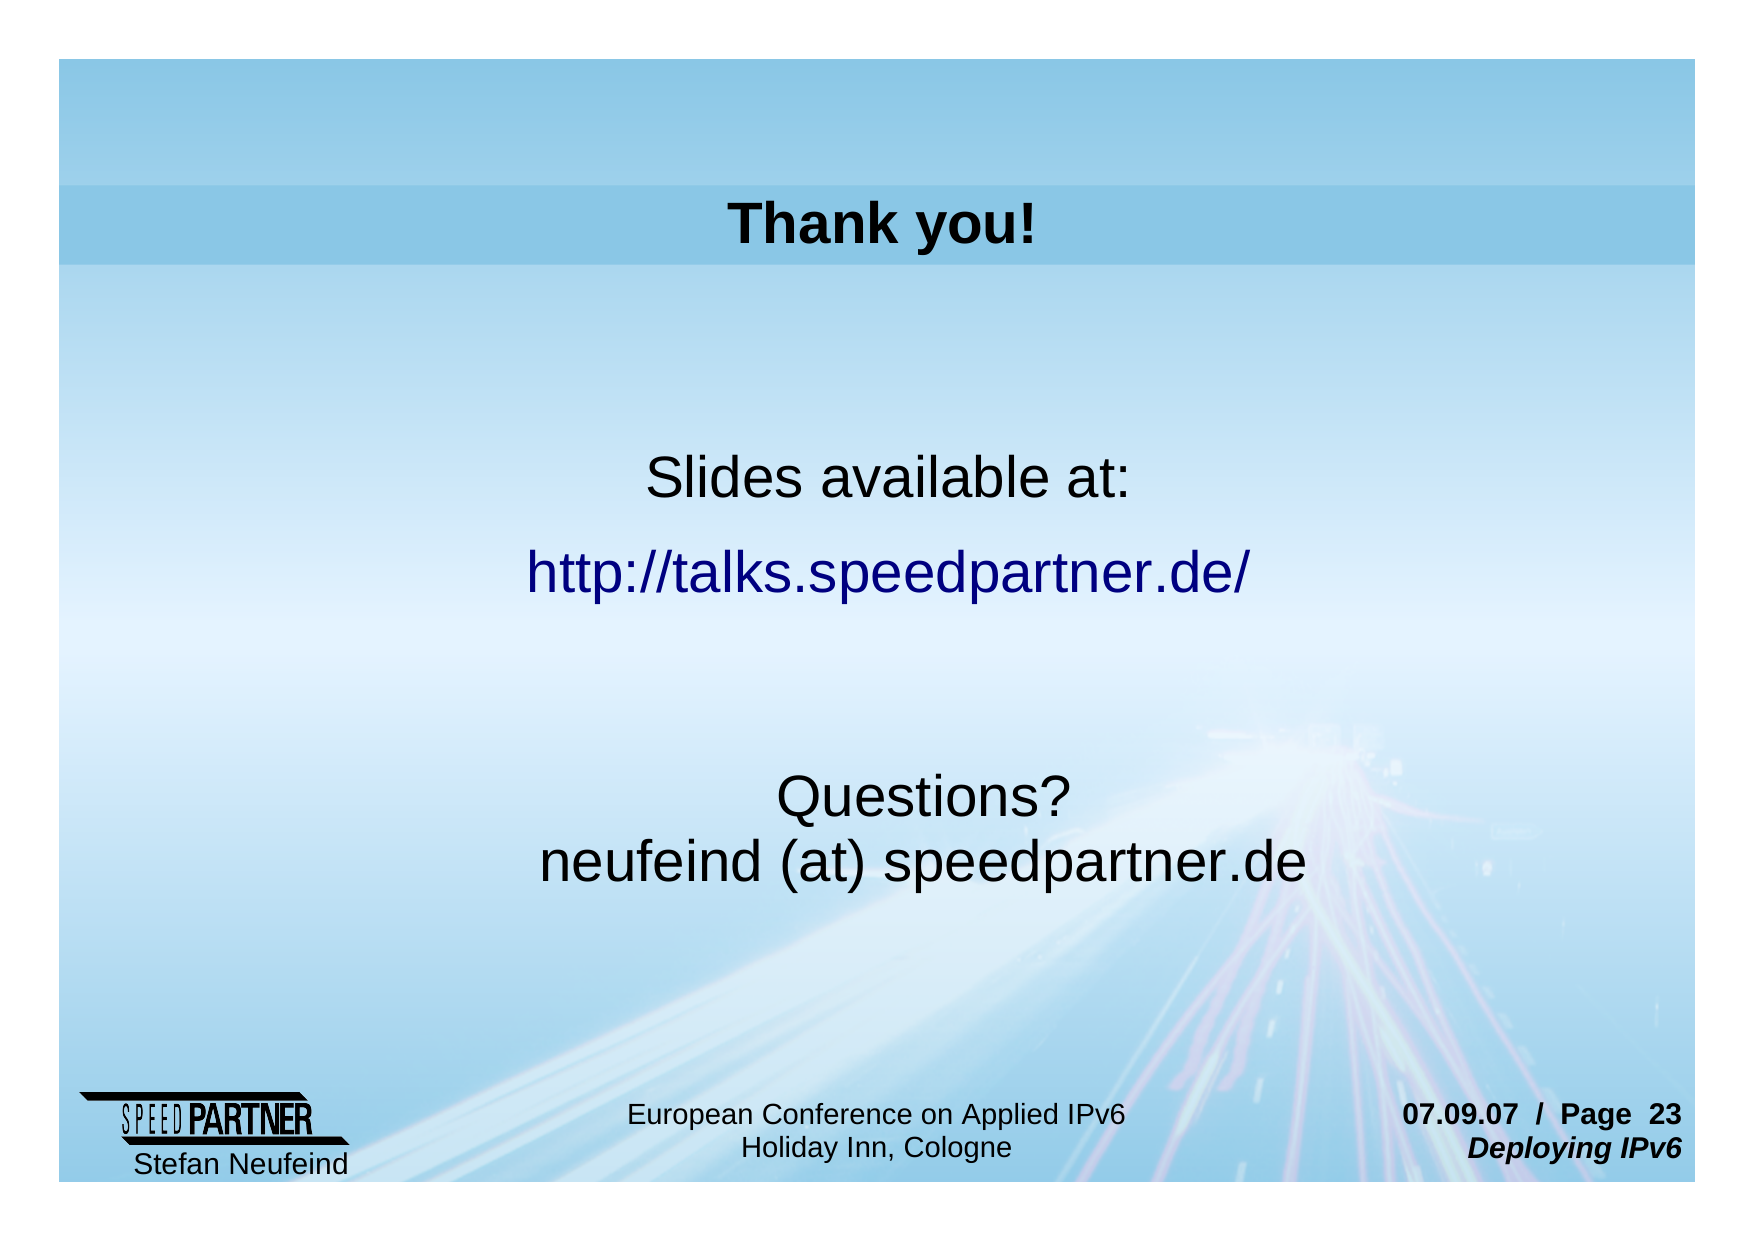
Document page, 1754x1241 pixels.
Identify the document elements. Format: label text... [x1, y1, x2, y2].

list Slides available at: http://talks.speedpartner.de/ Questions? neufeind (at) speedpartner.de [71, 278, 1695, 1061]
title Thank you! [59, 190, 1695, 257]
picture [59, 59, 1695, 185]
picture [59, 265, 1695, 1182]
